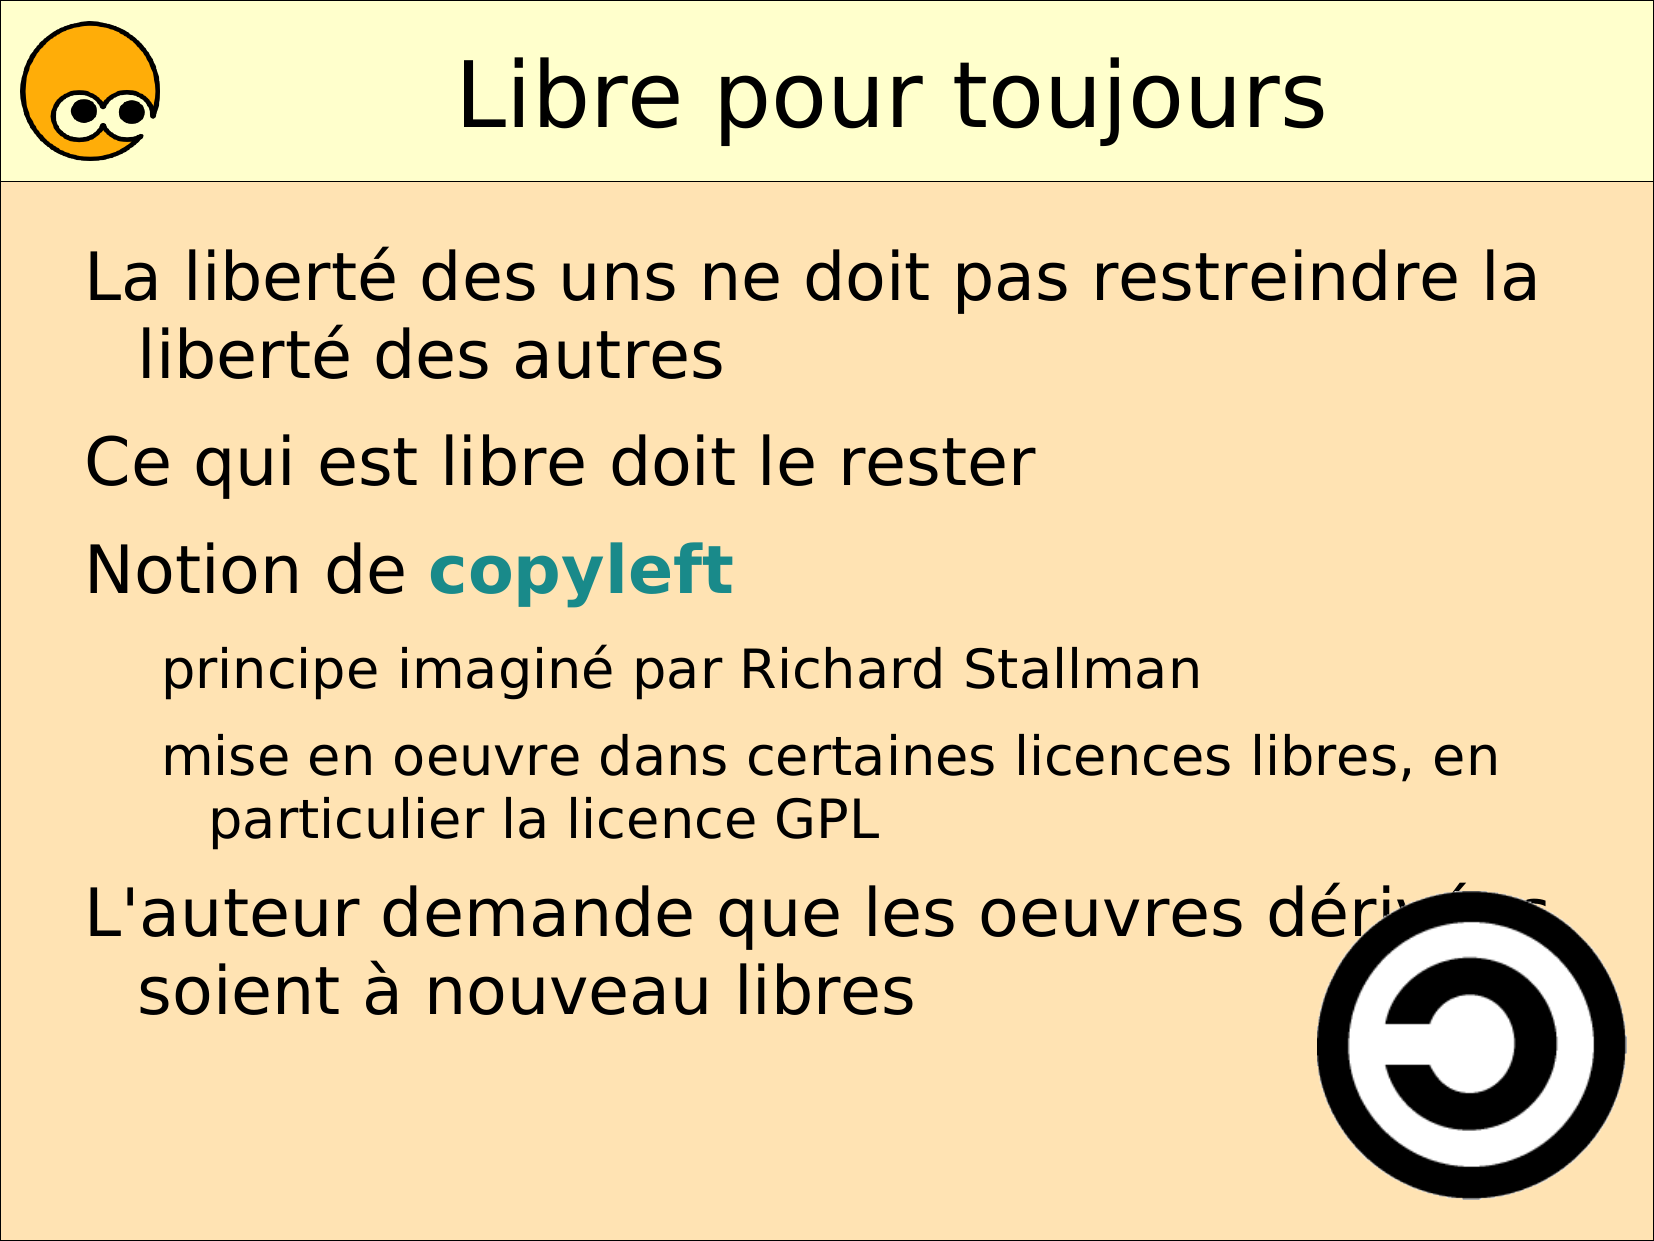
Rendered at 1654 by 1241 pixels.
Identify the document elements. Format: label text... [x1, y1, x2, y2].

list La liberté des uns ne doit pas restreindre la liberté des autres Ce qui est libre doit le rester Notion de copyleft principe imaginé par Richard Stallman mise en oeuvre dans certaines licences libres, en particulier la licence GPL L'auteur demande que les oeuvres dérivées soient à nouveau libres [66, 238, 1555, 1241]
picture [20, 21, 160, 161]
picture [1317, 891, 1627, 1200]
title Libre pour toujours [180, 29, 1606, 163]
